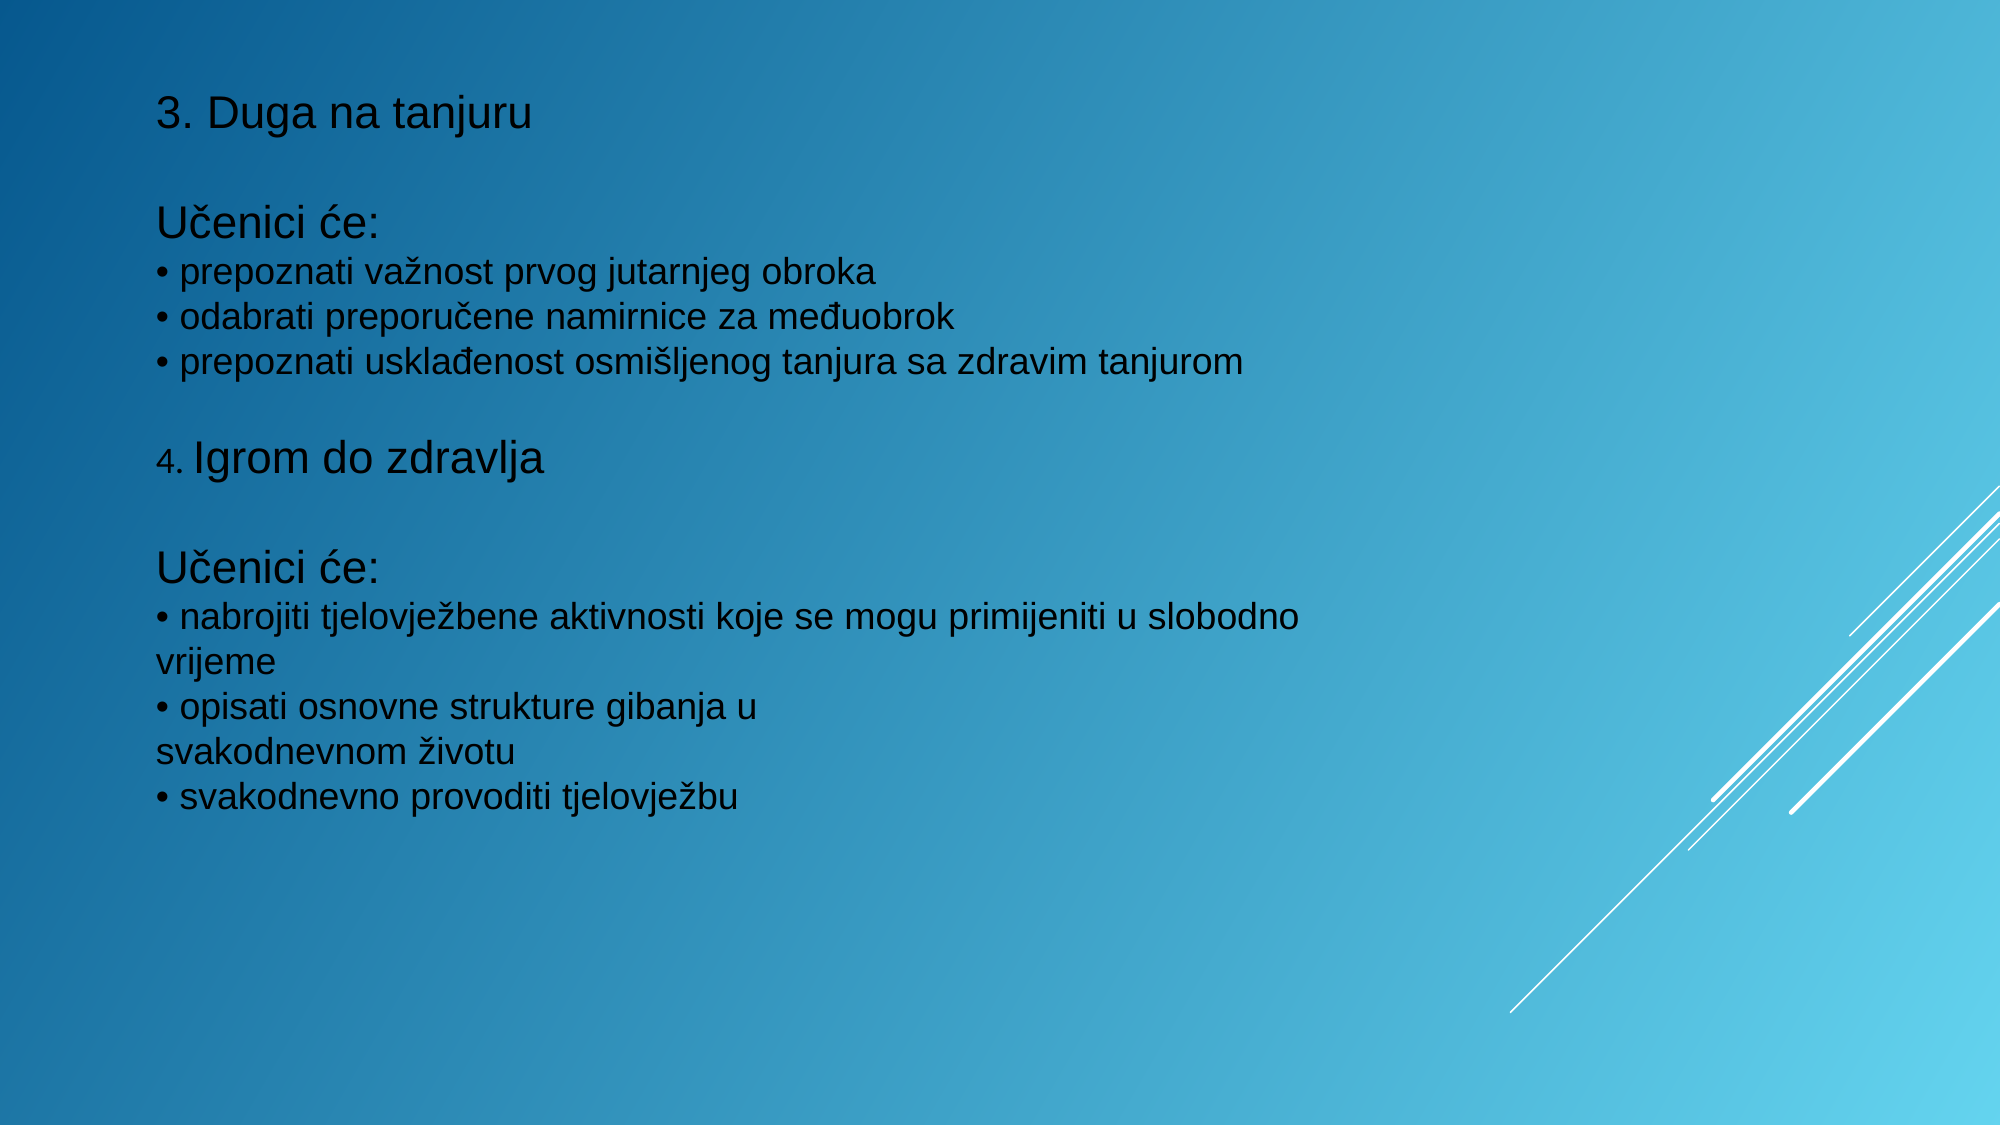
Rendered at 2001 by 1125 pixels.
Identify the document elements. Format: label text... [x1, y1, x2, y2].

text_box 3. Duga na tanjuru Učenici će: • prepoznati važnost prvog jutarnjeg obroka • odabrati preporučene namirnice za međuobrok • prepoznati usklađenost osmišljenog tanjura sa zdravim tanjurom 4. Igrom do zdravlja Učenici će: • nabrojiti tjelovježbene aktivnosti koje se mogu primijeniti u slobodno vrijeme • opisati osnovne strukture gibanja u svakodnevnom životu • svakodnevno provoditi tjelovježbu [140, 74, 1551, 924]
